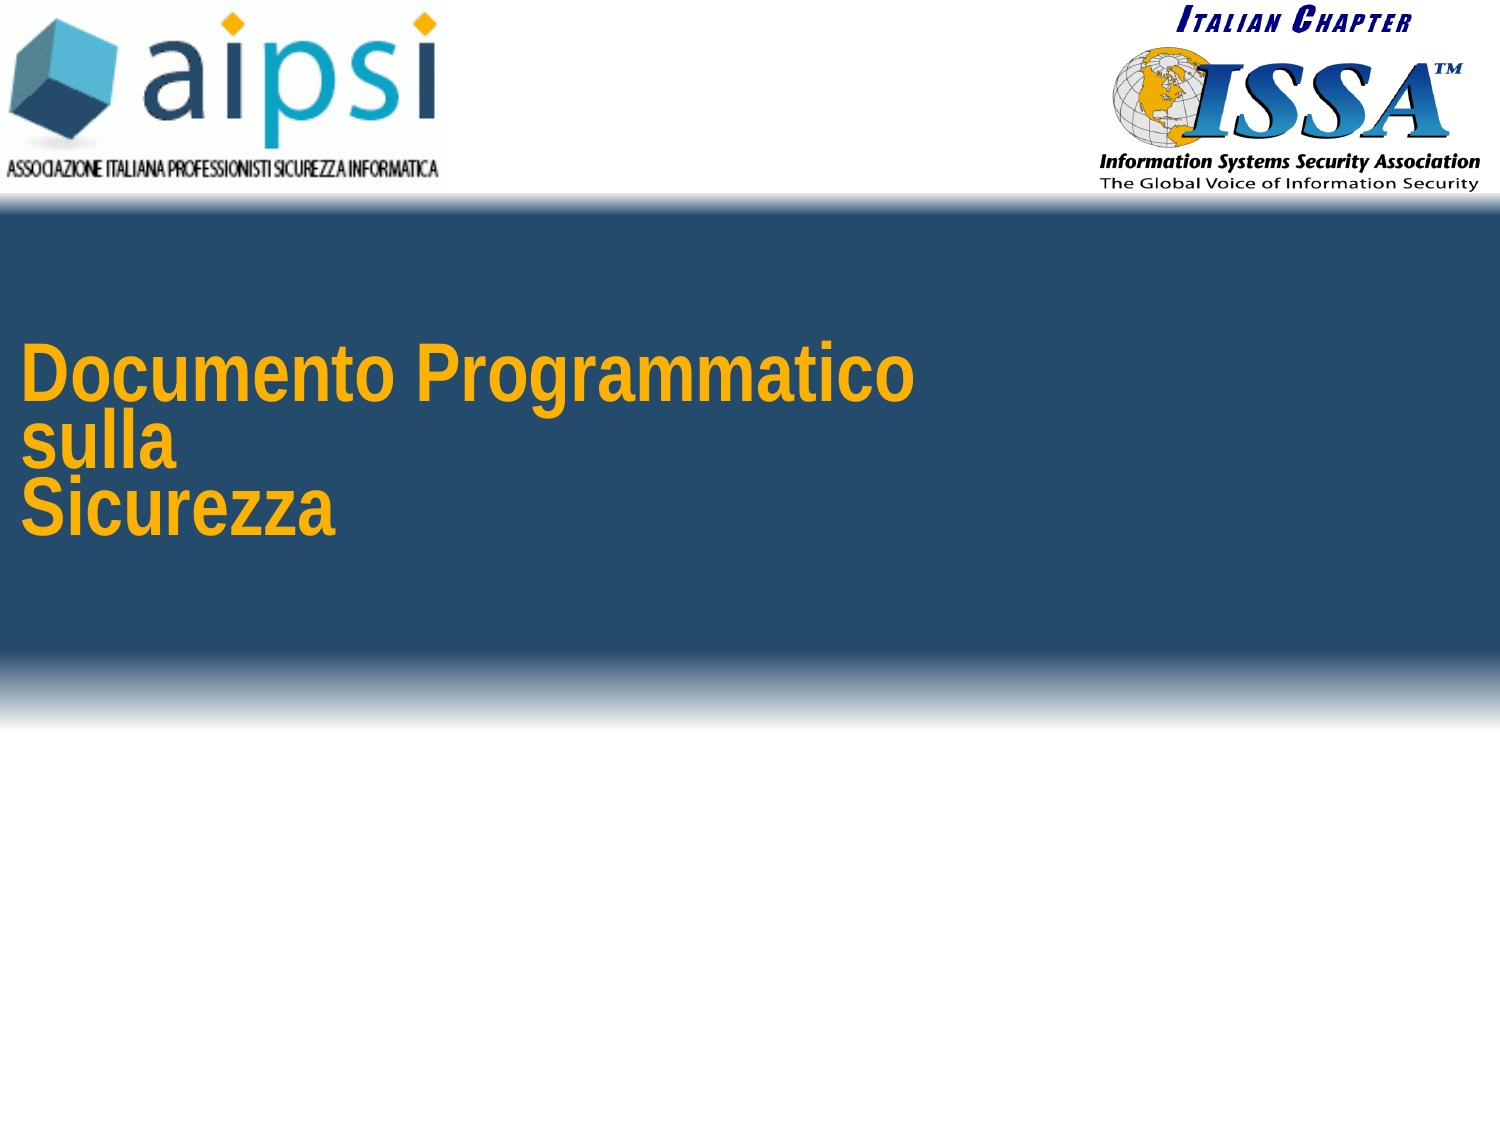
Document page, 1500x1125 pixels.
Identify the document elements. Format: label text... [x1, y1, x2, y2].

picture [0, 0, 448, 185]
picture [1080, 0, 1500, 193]
text_box [0, 651, 1500, 1125]
title Documento Programmatico sulla Sicurezza [20, 336, 1071, 561]
